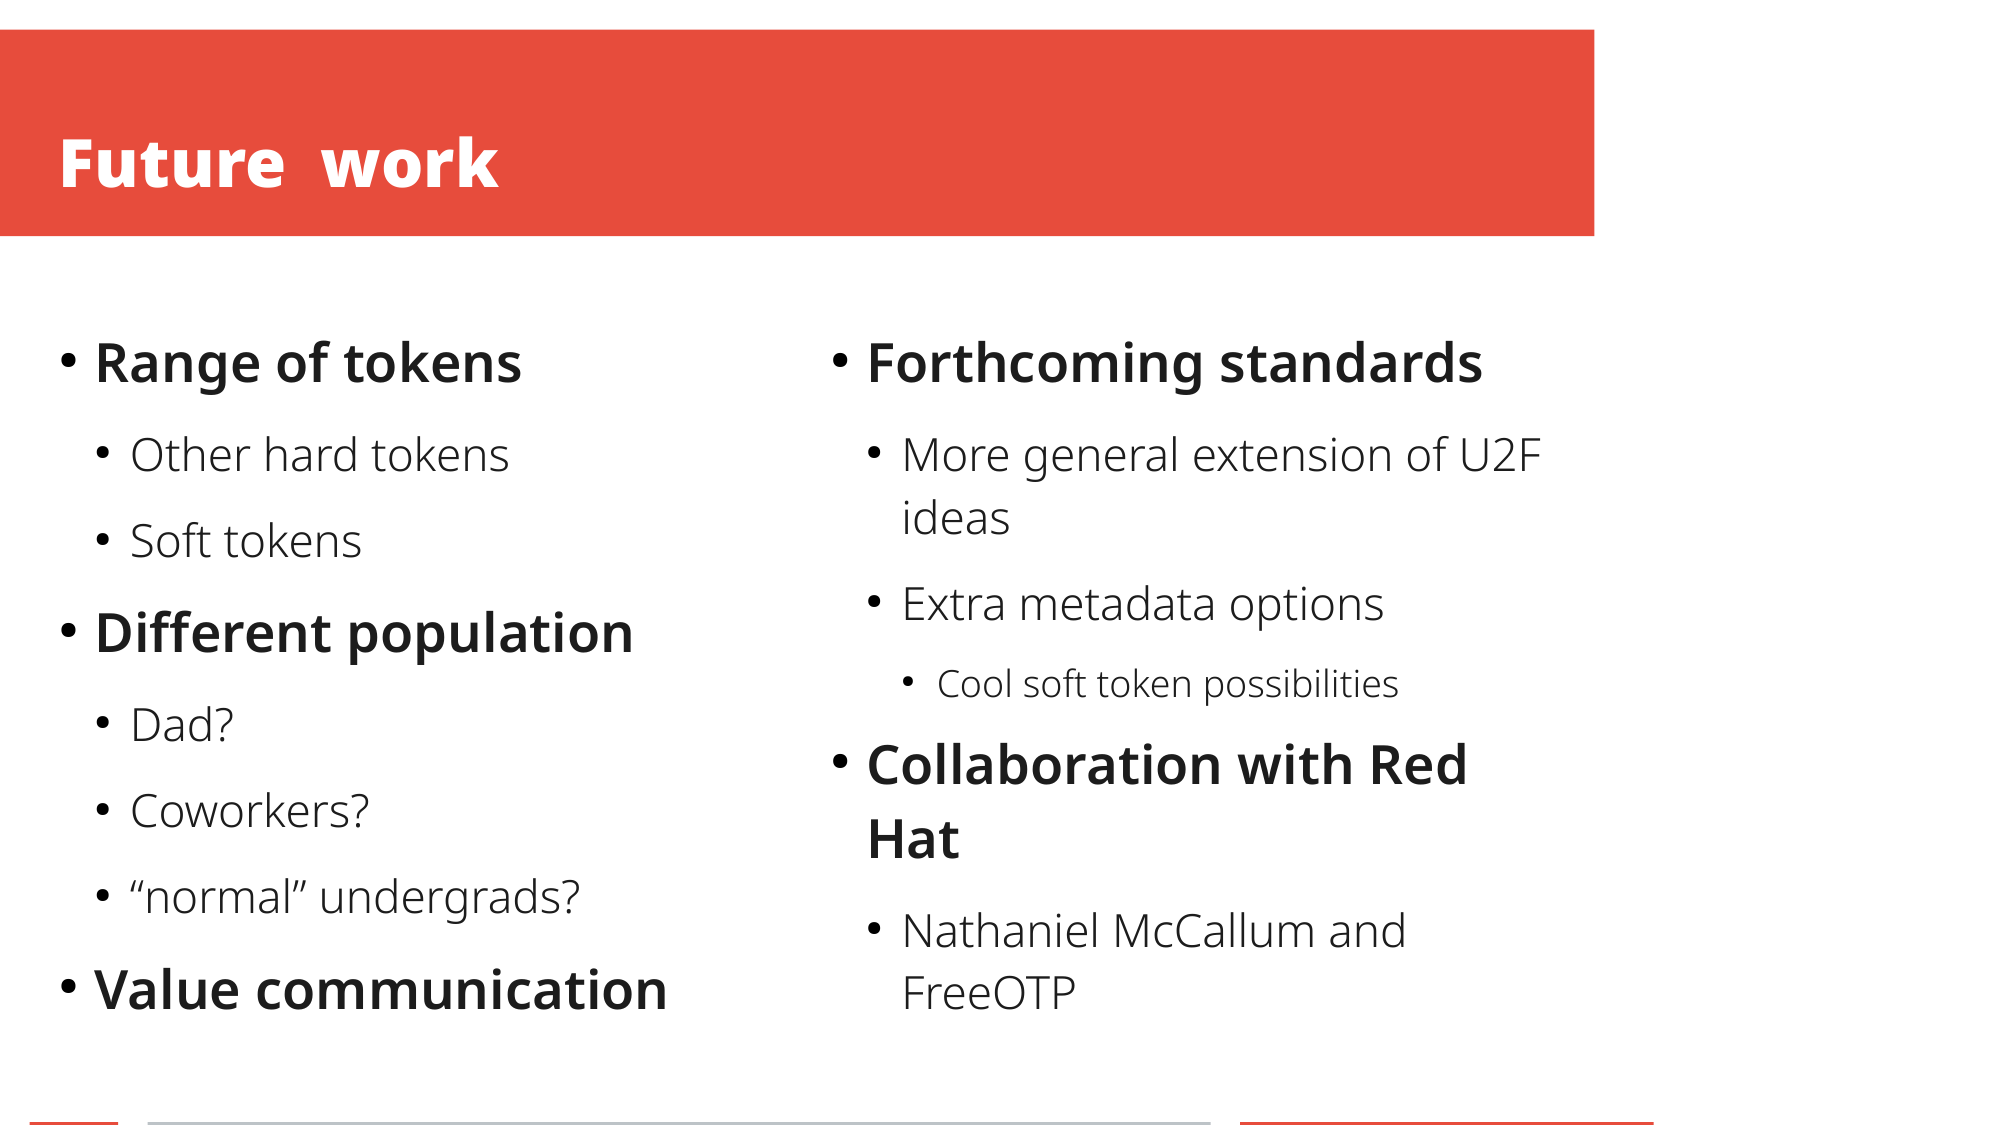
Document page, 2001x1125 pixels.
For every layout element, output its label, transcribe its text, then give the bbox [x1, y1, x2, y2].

title Future work [59, 59, 1595, 207]
list Range of tokens Other hard tokens Soft tokens Different population Dad? Coworkers? “normal” undergrads? Value communication [59, 324, 794, 1093]
list Forthcoming standards More general extension of U2F ideas Extra metadata options Cool soft token possibilities Collaboration with Red Hat Nathaniel McCallum and FreeOTP [830, 324, 1566, 1093]
